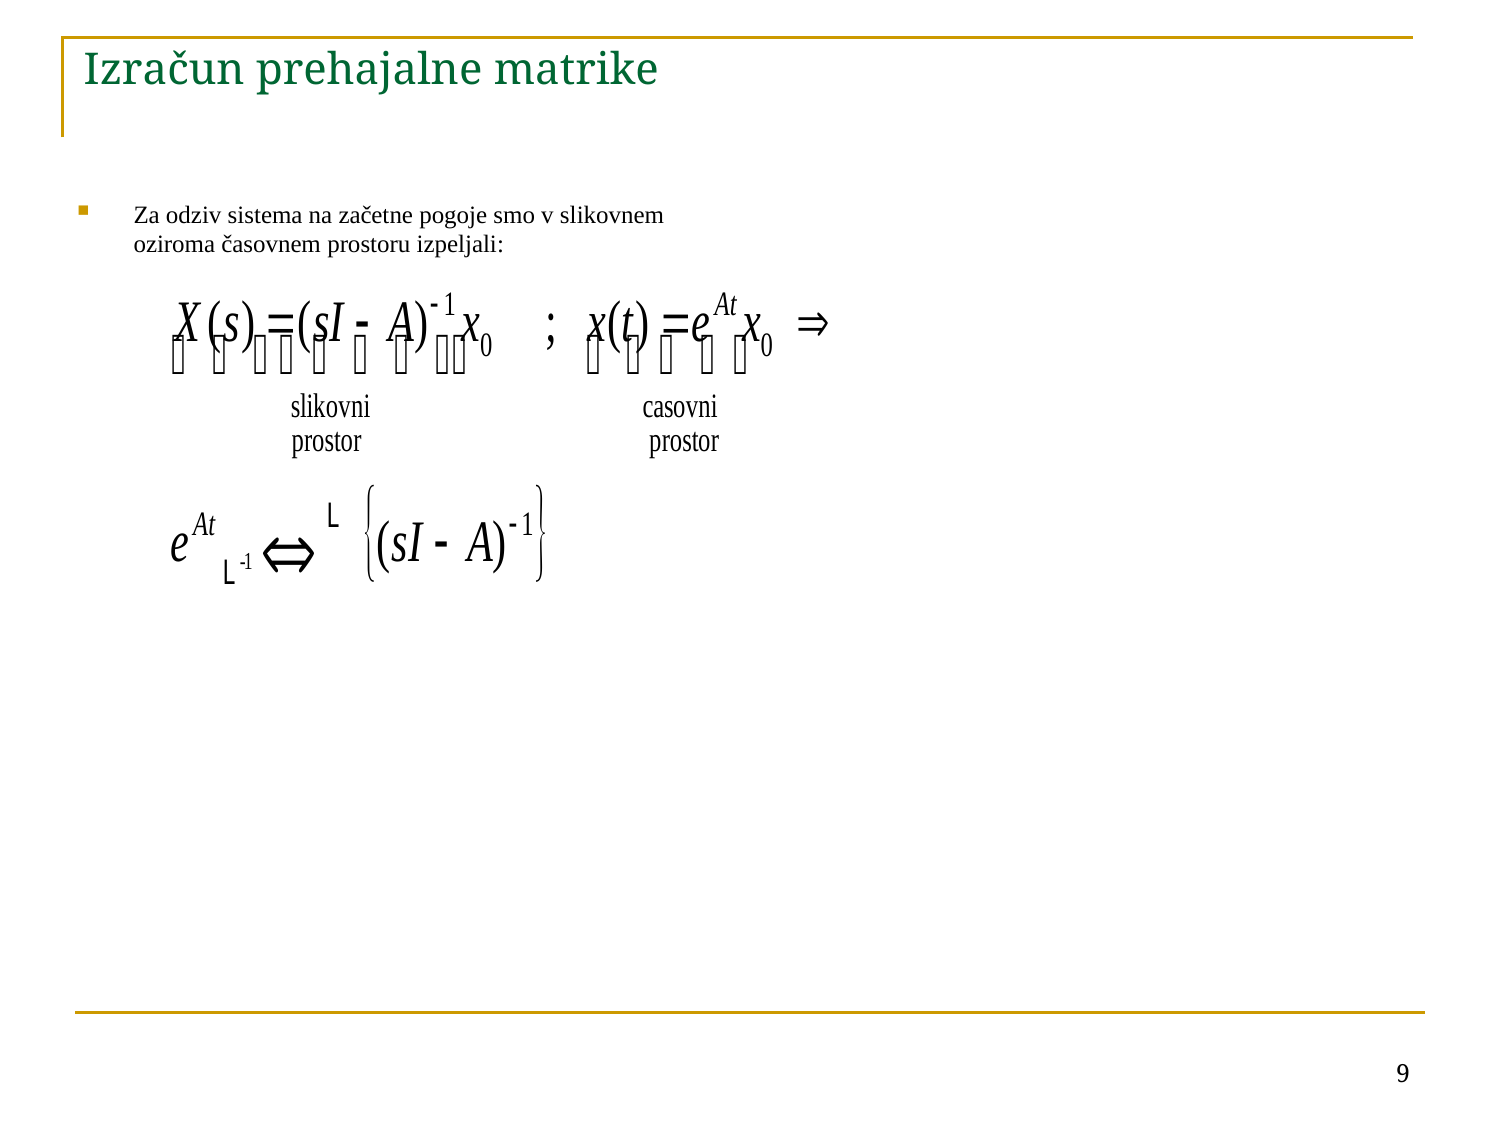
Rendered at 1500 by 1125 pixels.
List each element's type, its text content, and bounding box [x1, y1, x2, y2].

list Za odziv sistema na začetne pogoje smo v slikovnem oziroma časovnem prostoru izpeljali: [62, 190, 725, 507]
text_box <number> [1074, 1024, 1426, 1100]
chart [164, 275, 845, 599]
title Izračun prehajalne matrike [68, 33, 1419, 221]
